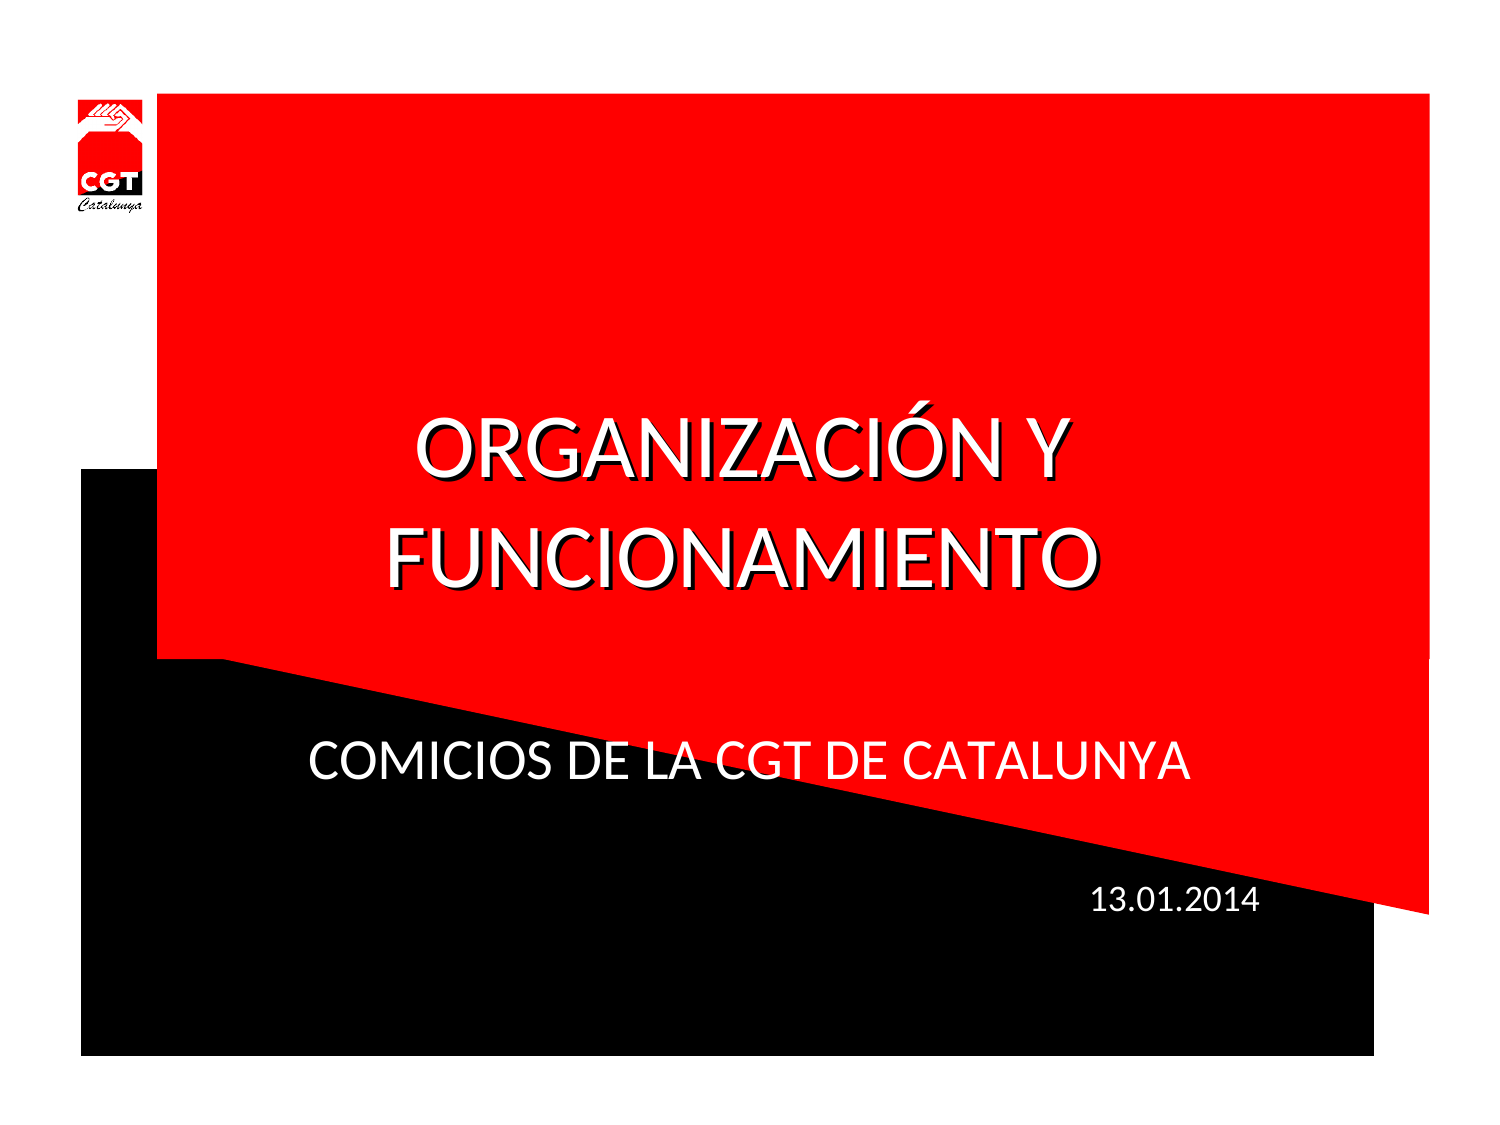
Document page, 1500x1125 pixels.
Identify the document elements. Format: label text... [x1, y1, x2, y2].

title ORGANIZACIÓN Y FUNCIONAMIENTO [105, 374, 1381, 617]
text_box [81, 93, 1430, 1055]
text_box COMICIOS DE LA CGT DE CATALUNYA 13.01.2014 [225, 637, 1276, 925]
chart [70, 93, 153, 220]
